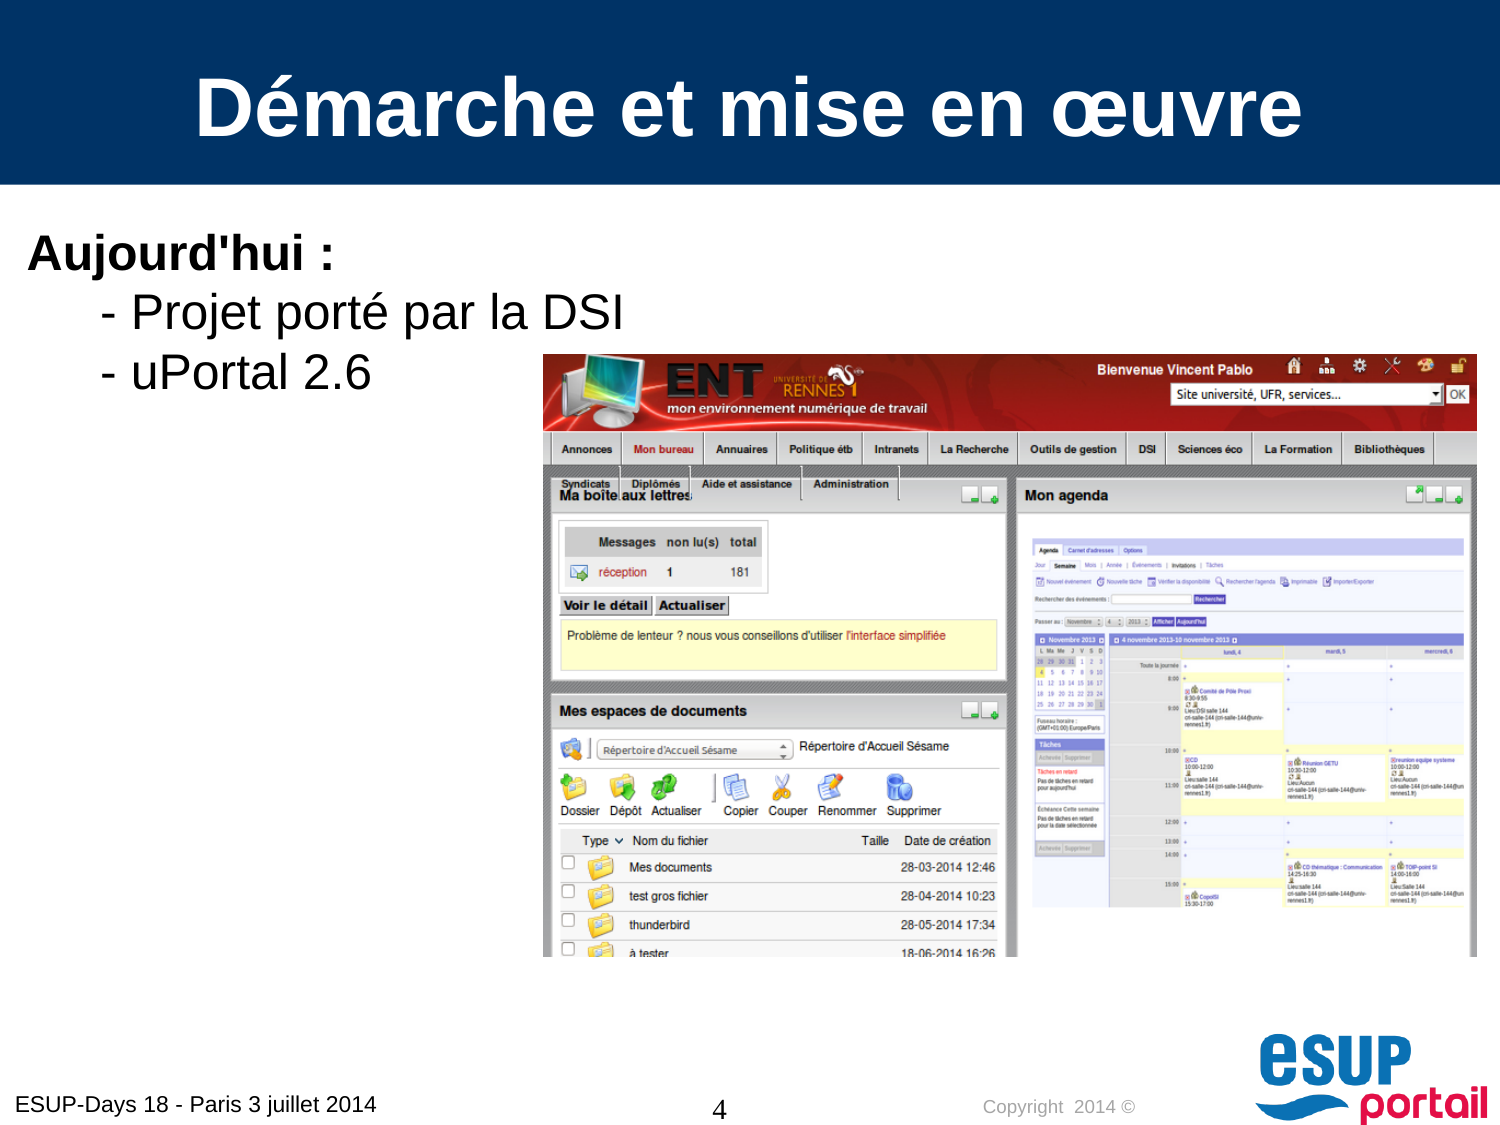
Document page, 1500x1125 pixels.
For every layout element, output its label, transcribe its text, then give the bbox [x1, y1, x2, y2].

picture [543, 354, 1477, 957]
picture [1247, 1027, 1500, 1125]
text_box Aujourd'hui : - Projet porté par la DSI - uPortal 2.6 [11, 212, 641, 528]
title Démarche et mise en œuvre [75, 45, 1426, 233]
